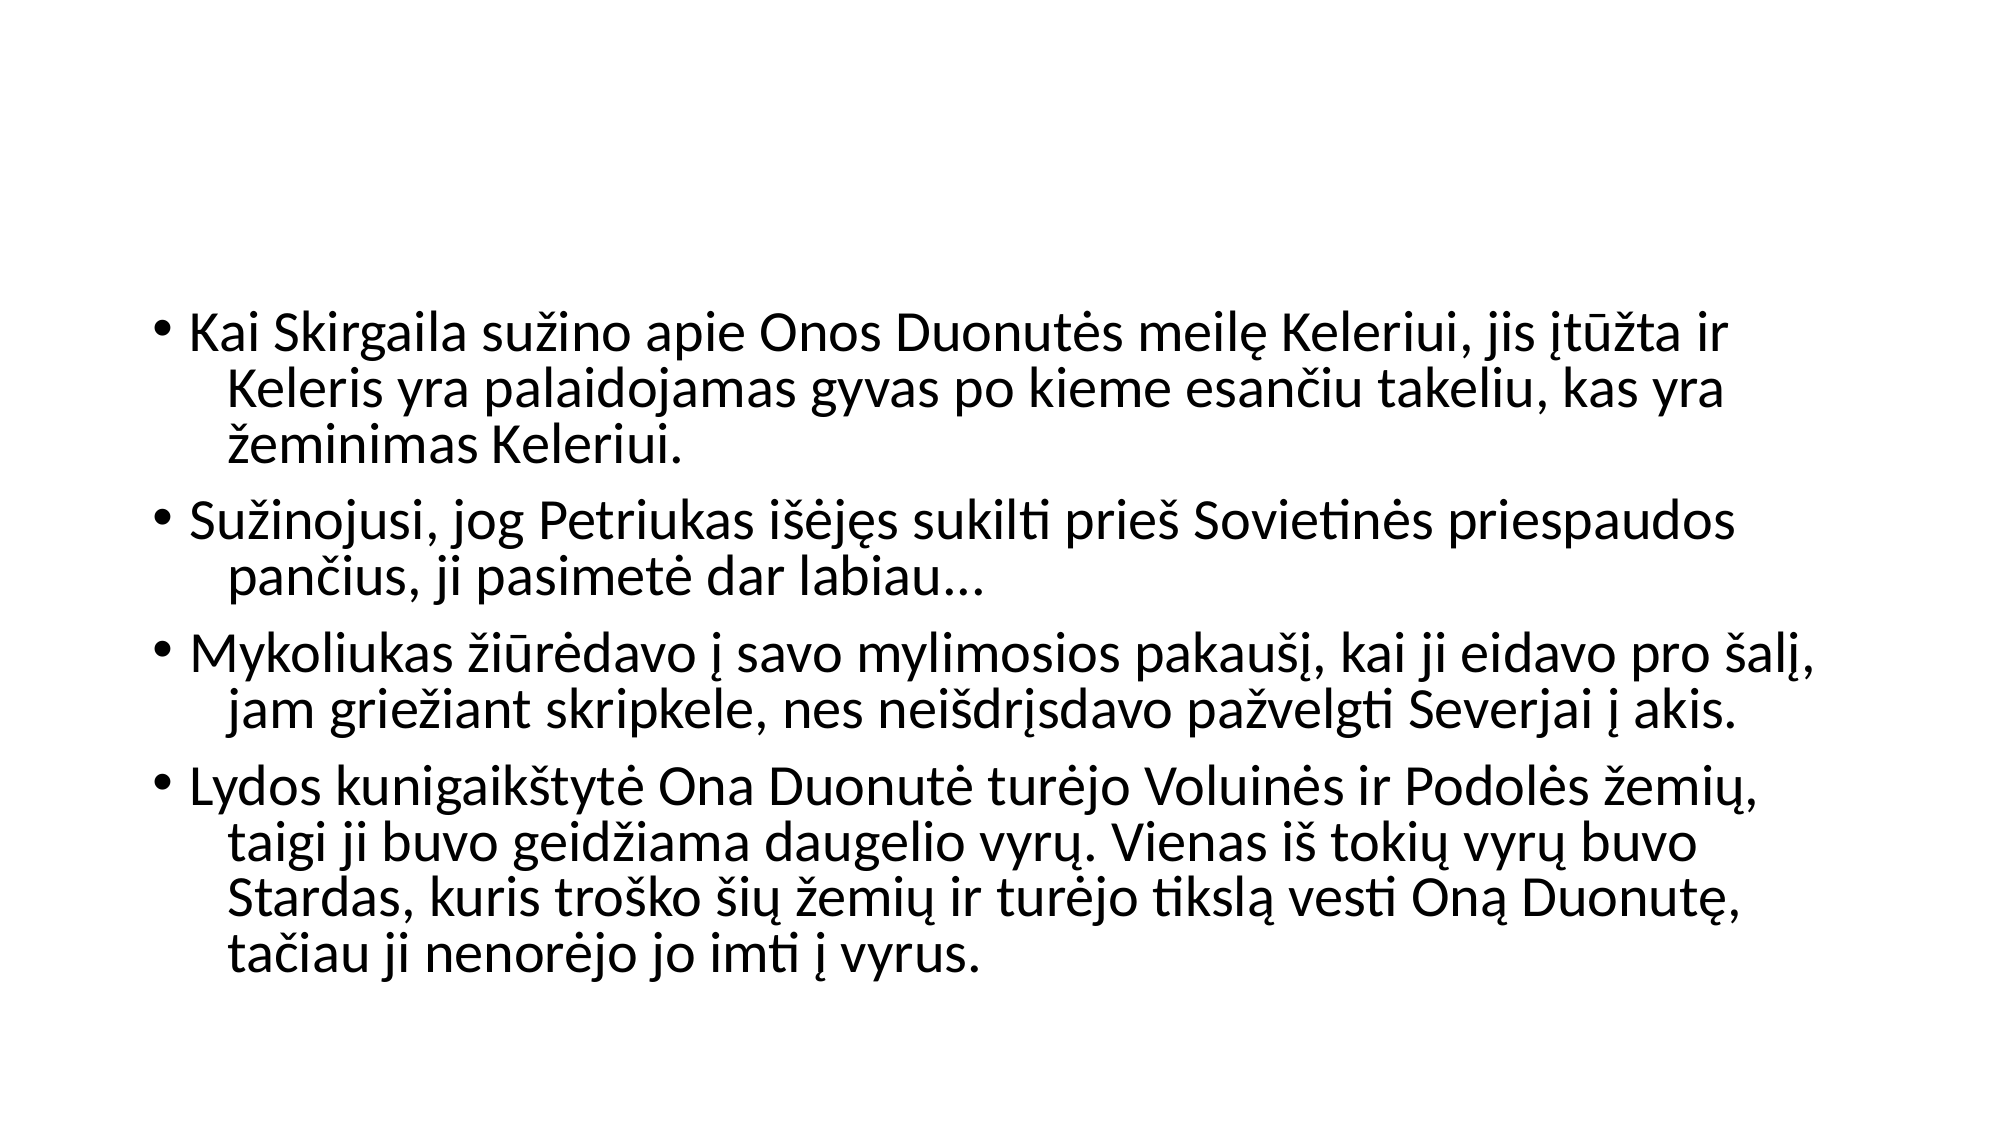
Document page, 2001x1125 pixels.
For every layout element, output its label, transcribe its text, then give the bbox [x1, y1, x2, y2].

list Kai Skirgaila sužino apie Onos Duonutės meilę Keleriui, jis įtūžta ir Keleris yra palaidojamas gyvas po kieme esančiu takeliu, kas yra žeminimas Keleriui. Sužinojusi, jog Petriukas išėjęs sukilti prieš Sovietinės priespaudos pančius, ji pasimetė dar labiau... Mykoliukas žiūrėdavo į savo mylimosios pakaušį, kai ji eidavo pro šalį, jam griežiant skripkele, nes neišdrįsdavo pažvelgti Severjai į akis. Lydos kunigaikštytė Ona Duonutė turėjo Voluinės ir Podolės žemių, taigi ji buvo geidžiama daugelio vyrų. Vienas iš tokių vyrų buvo Stardas, kuris troško šių žemių ir turėjo tikslą vesti Oną Duonutę, tačiau ji nenorėjo jo imti į vyrus. [137, 299, 1863, 1014]
